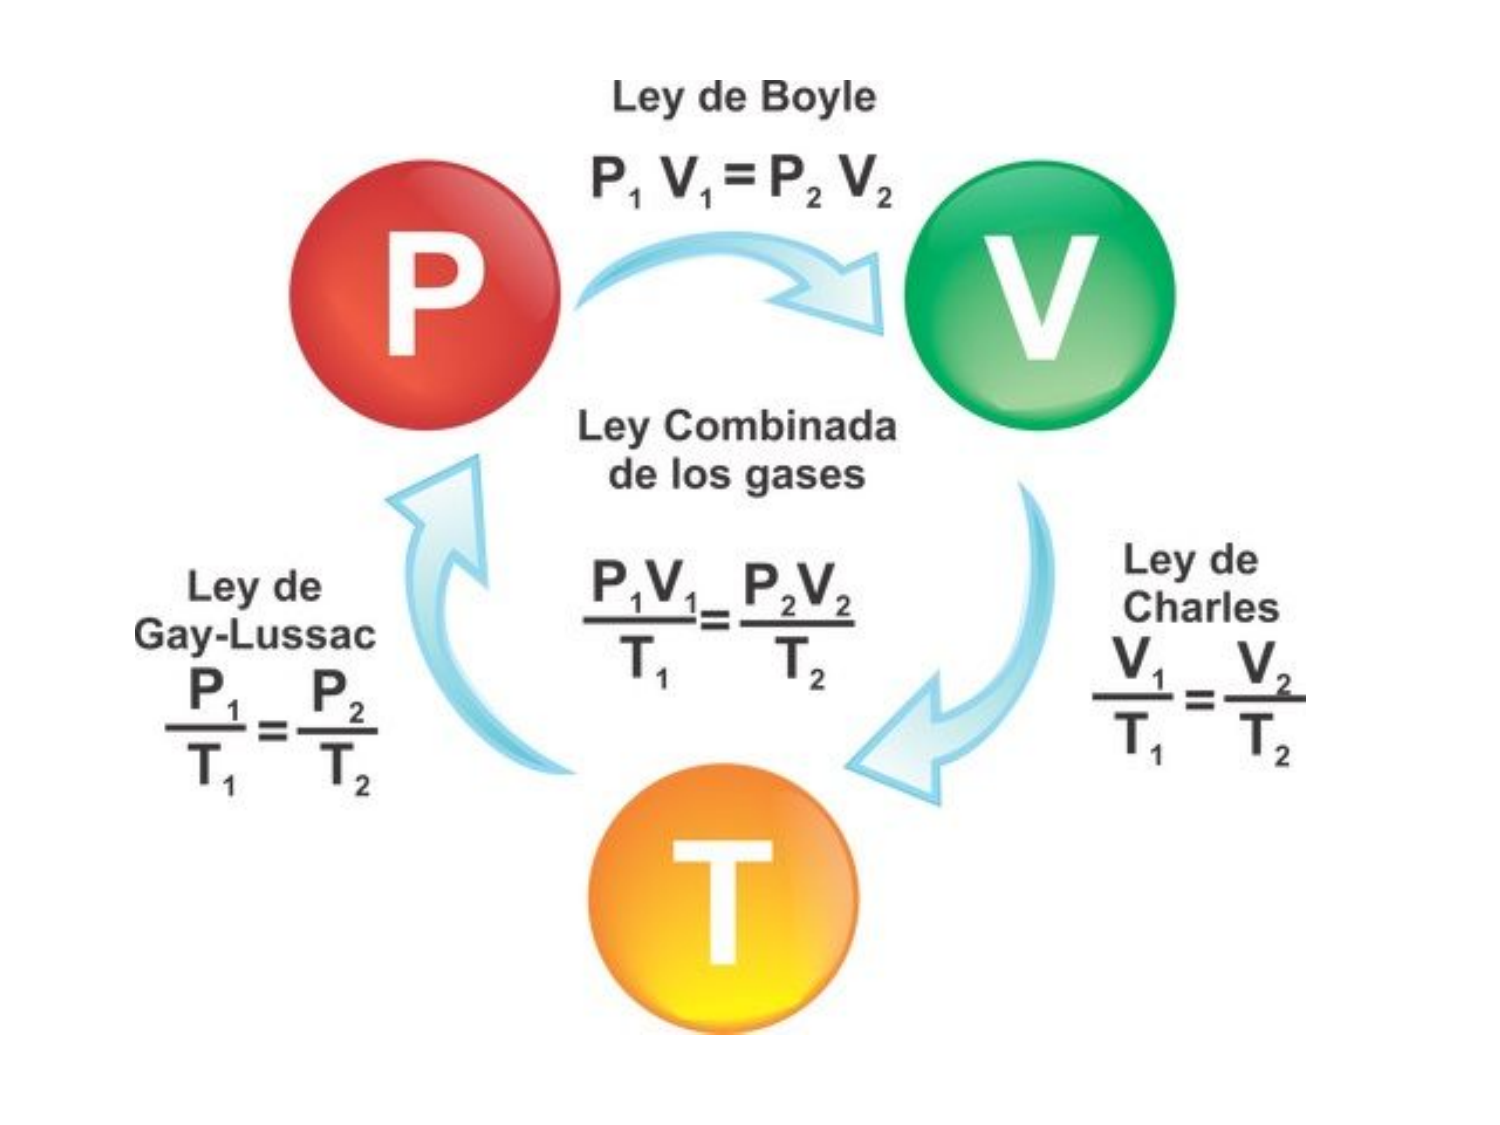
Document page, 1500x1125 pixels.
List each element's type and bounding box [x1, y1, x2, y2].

picture [135, 80, 1306, 1035]
